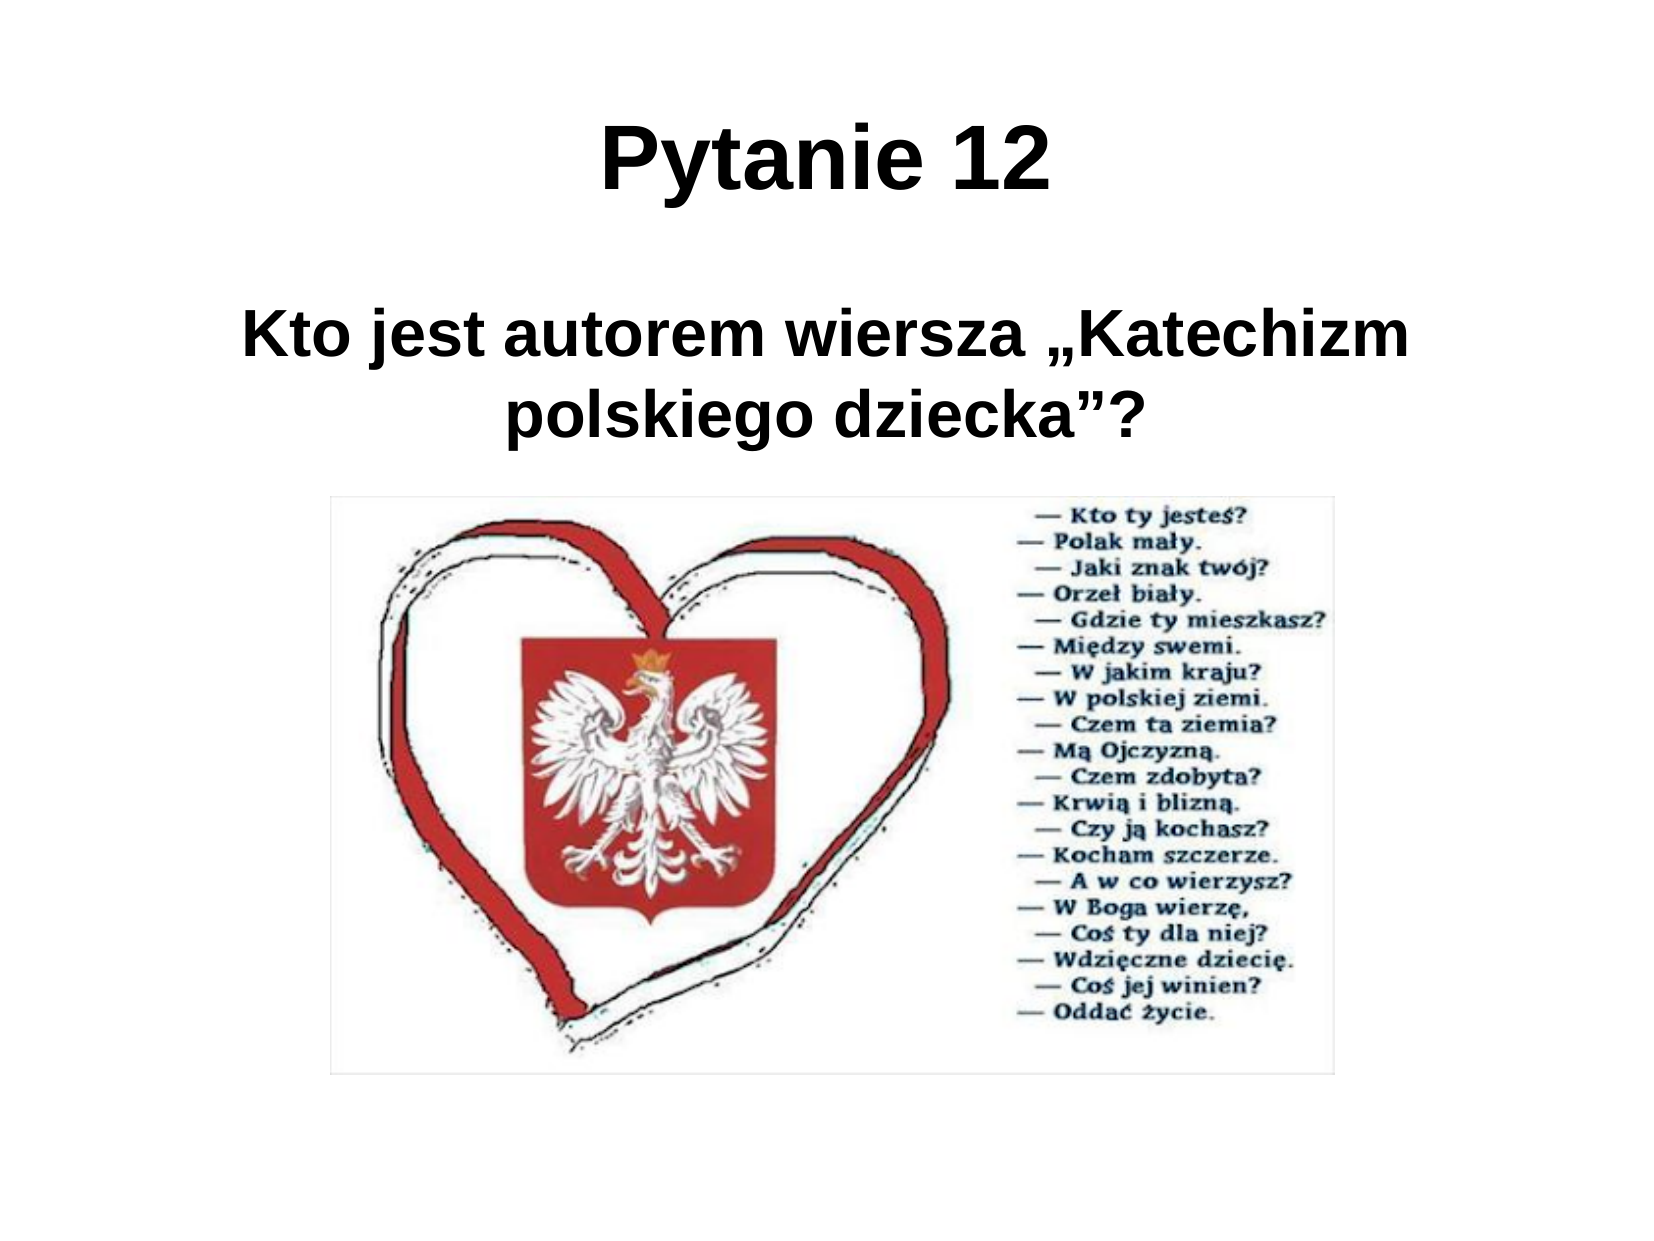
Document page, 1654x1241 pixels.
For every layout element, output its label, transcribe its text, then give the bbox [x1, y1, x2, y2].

picture [330, 496, 1335, 1075]
list Kto jest autorem wiersza „Katechizm polskiego dziecka”? [82, 290, 1571, 1109]
title Pytanie 12 [82, 49, 1571, 257]
